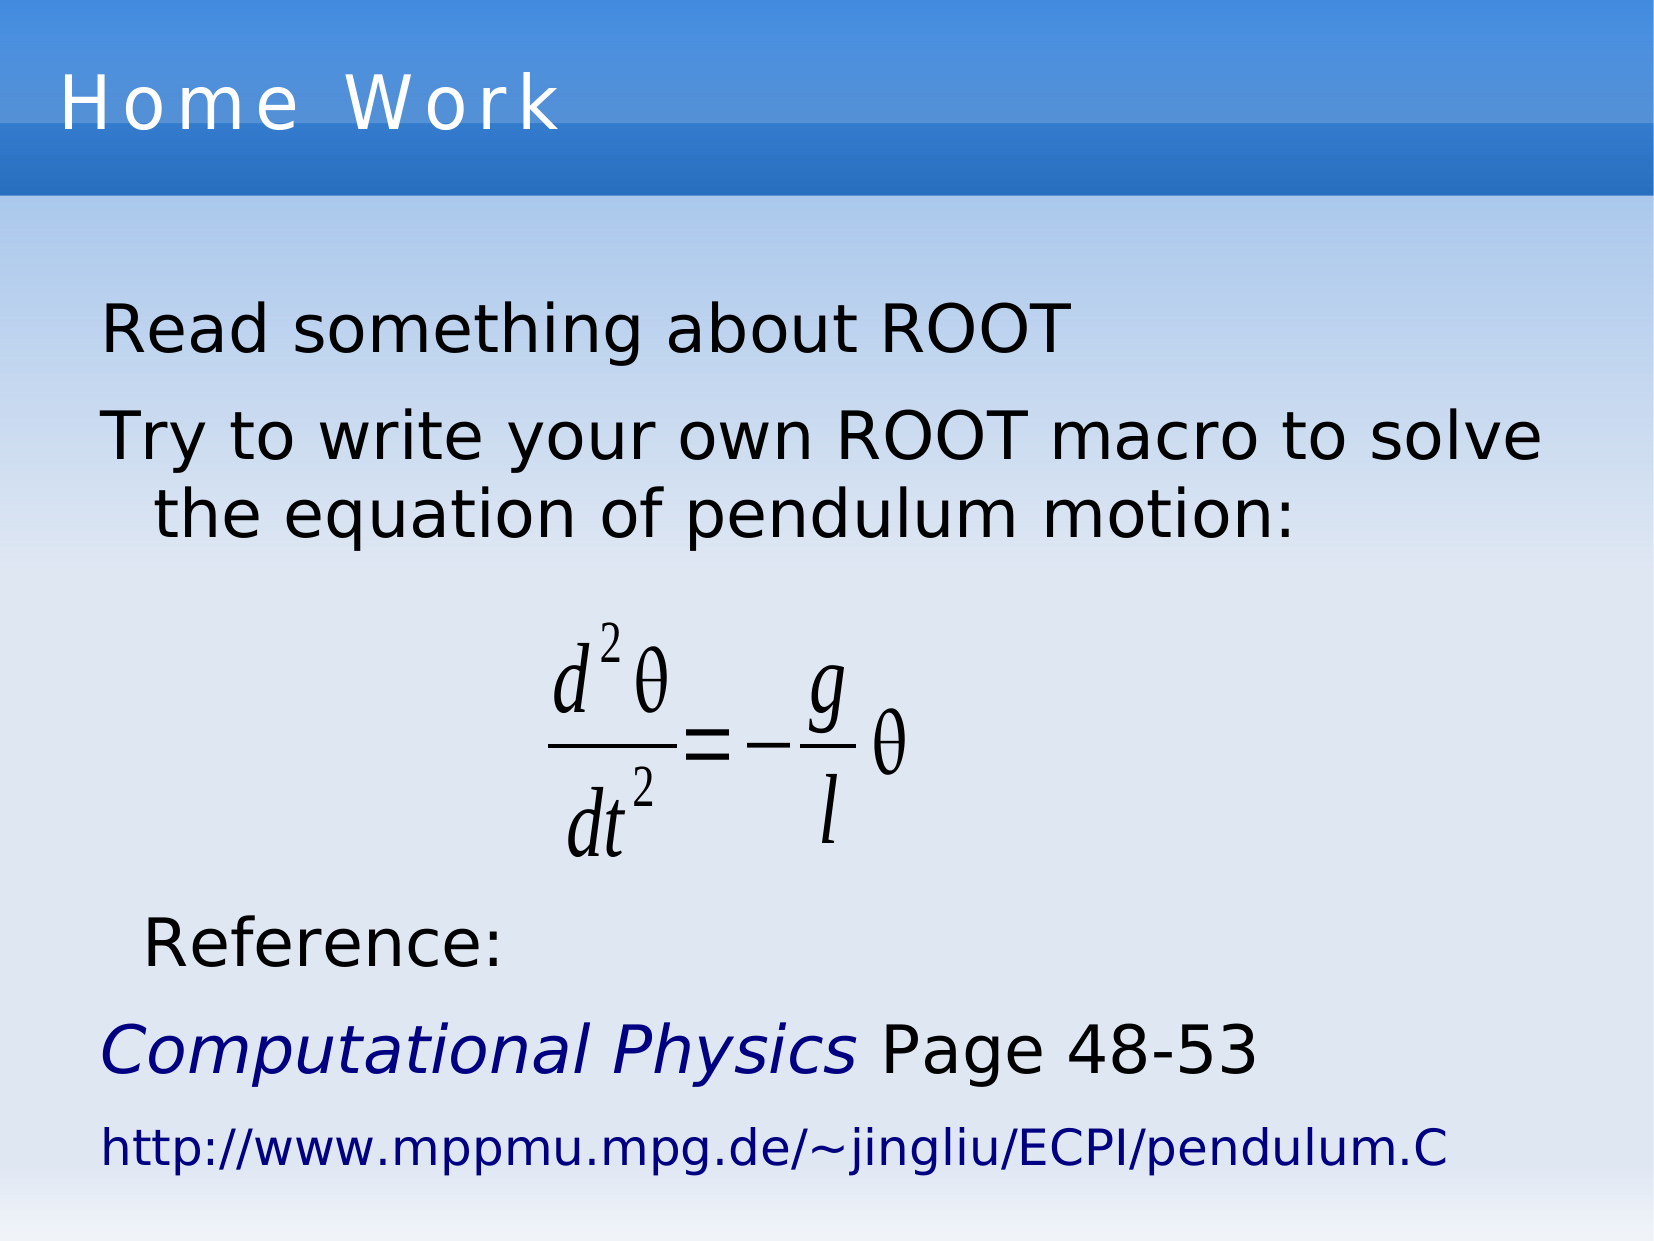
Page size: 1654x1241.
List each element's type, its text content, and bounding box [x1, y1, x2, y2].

title Home Work [59, 29, 1270, 178]
chart [525, 612, 927, 877]
list Read something about ROOT Try to write your own ROOT macro to solve the equation of pendulum motion: Reference: Computational Physics Page 48-53 http://www.mppmu.mpg.de/~jingliu/ECPI/pendulum.C [82, 290, 1571, 1178]
picture [0, 0, 1654, 1241]
